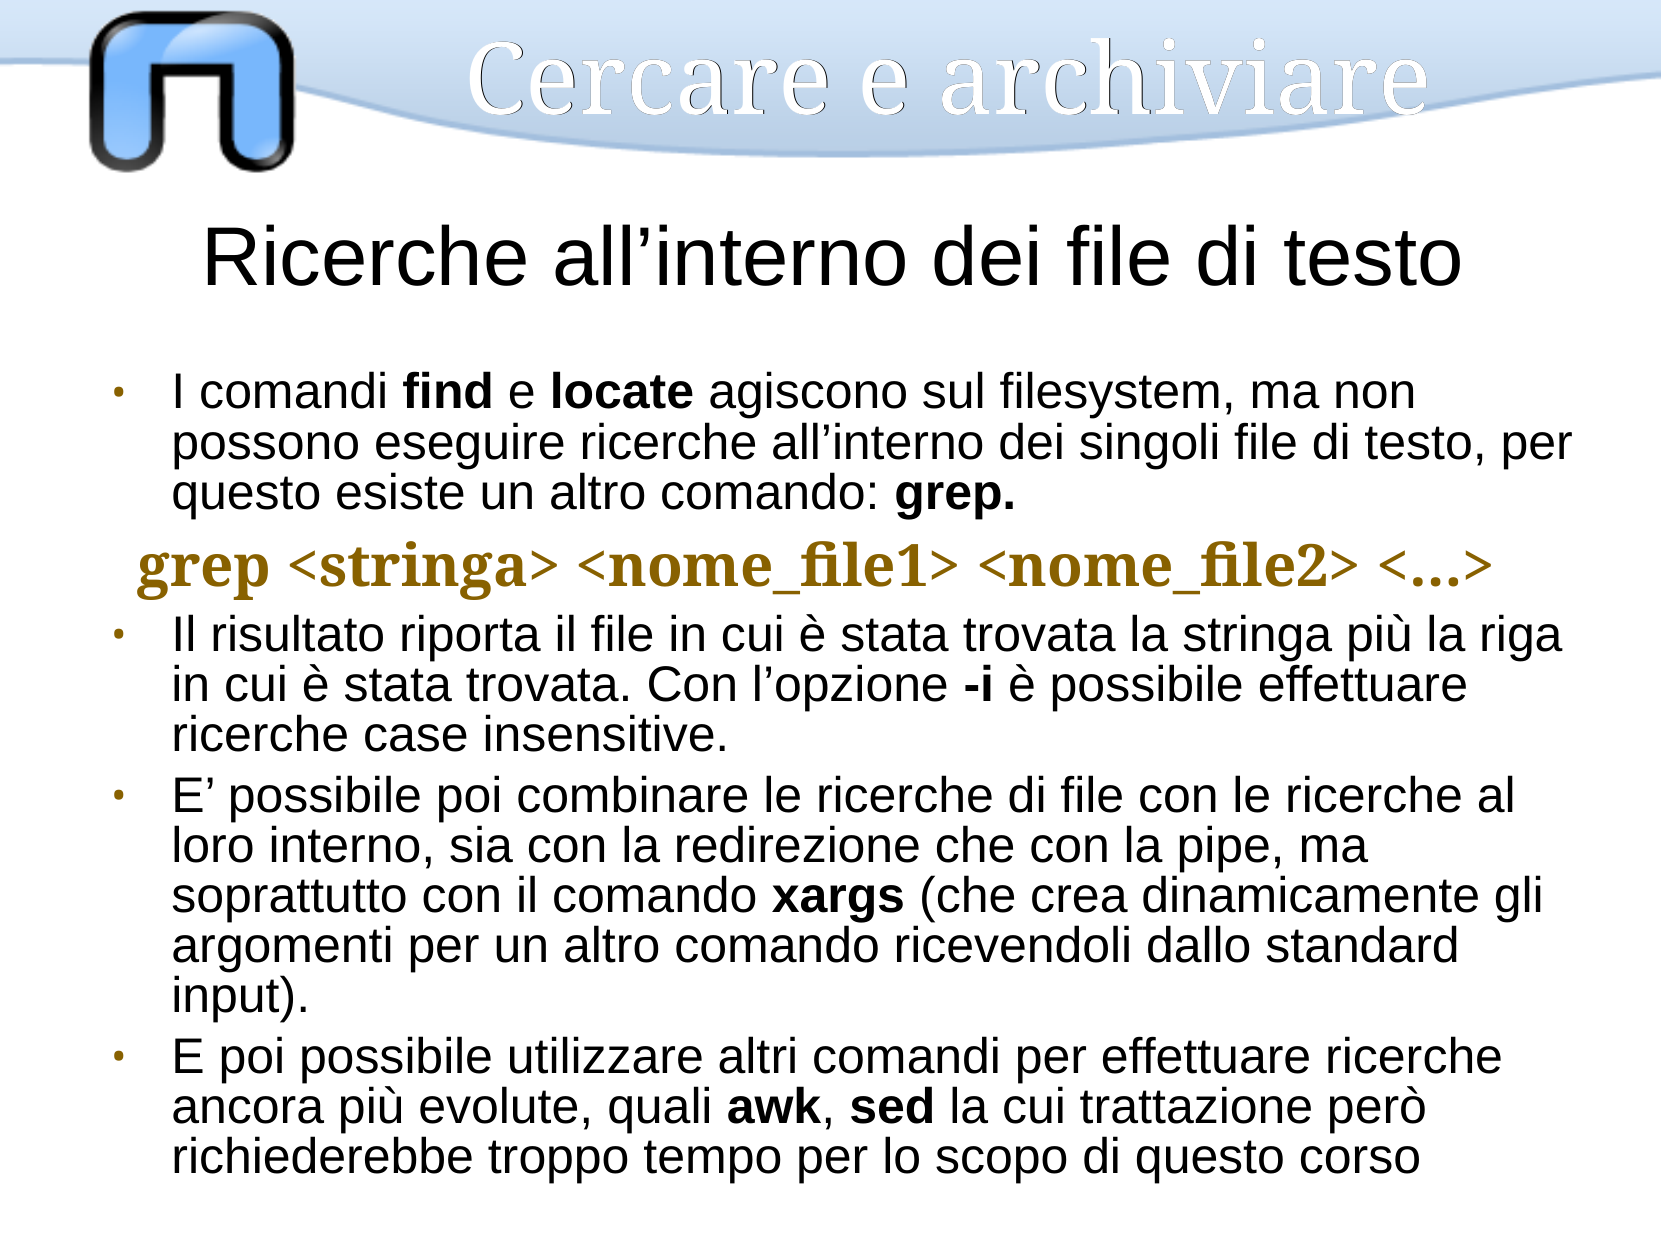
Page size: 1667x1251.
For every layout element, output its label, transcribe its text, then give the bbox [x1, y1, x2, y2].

text_box Cercare e archiviare [449, 0, 1553, 167]
list I comandi find e locate agiscono sul filesystem, ma non possono eseguire ricerche all’interno dei singoli file di testo, per questo esiste un altro comando: grep. grep <stringa> <nome_file1> <nome_file2> <…> Il risultato riporta il file in cui è stata trovata la stringa più la riga in cui è stata trovata. Con l’opzione -i è possibile effettuare ricerche case insensitive. E’ possibile poi combinare le ricerche di file con le ricerche al loro interno, sia con la redirezione che con la pipe, ma soprattutto con il comando xargs (che crea dinamicamente gli argomenti per un altro comando ricevendoli dallo standard input). E poi possibile utilizzare altri comandi per effettuare ricerche ancora più evolute, quali awk, sed la cui trattazione però richiederebbe troppo tempo per lo scopo di questo corso [62, 361, 1601, 1205]
title Ricerche all’interno dei file di testo [125, 151, 1542, 361]
picture [0, 0, 1667, 1251]
